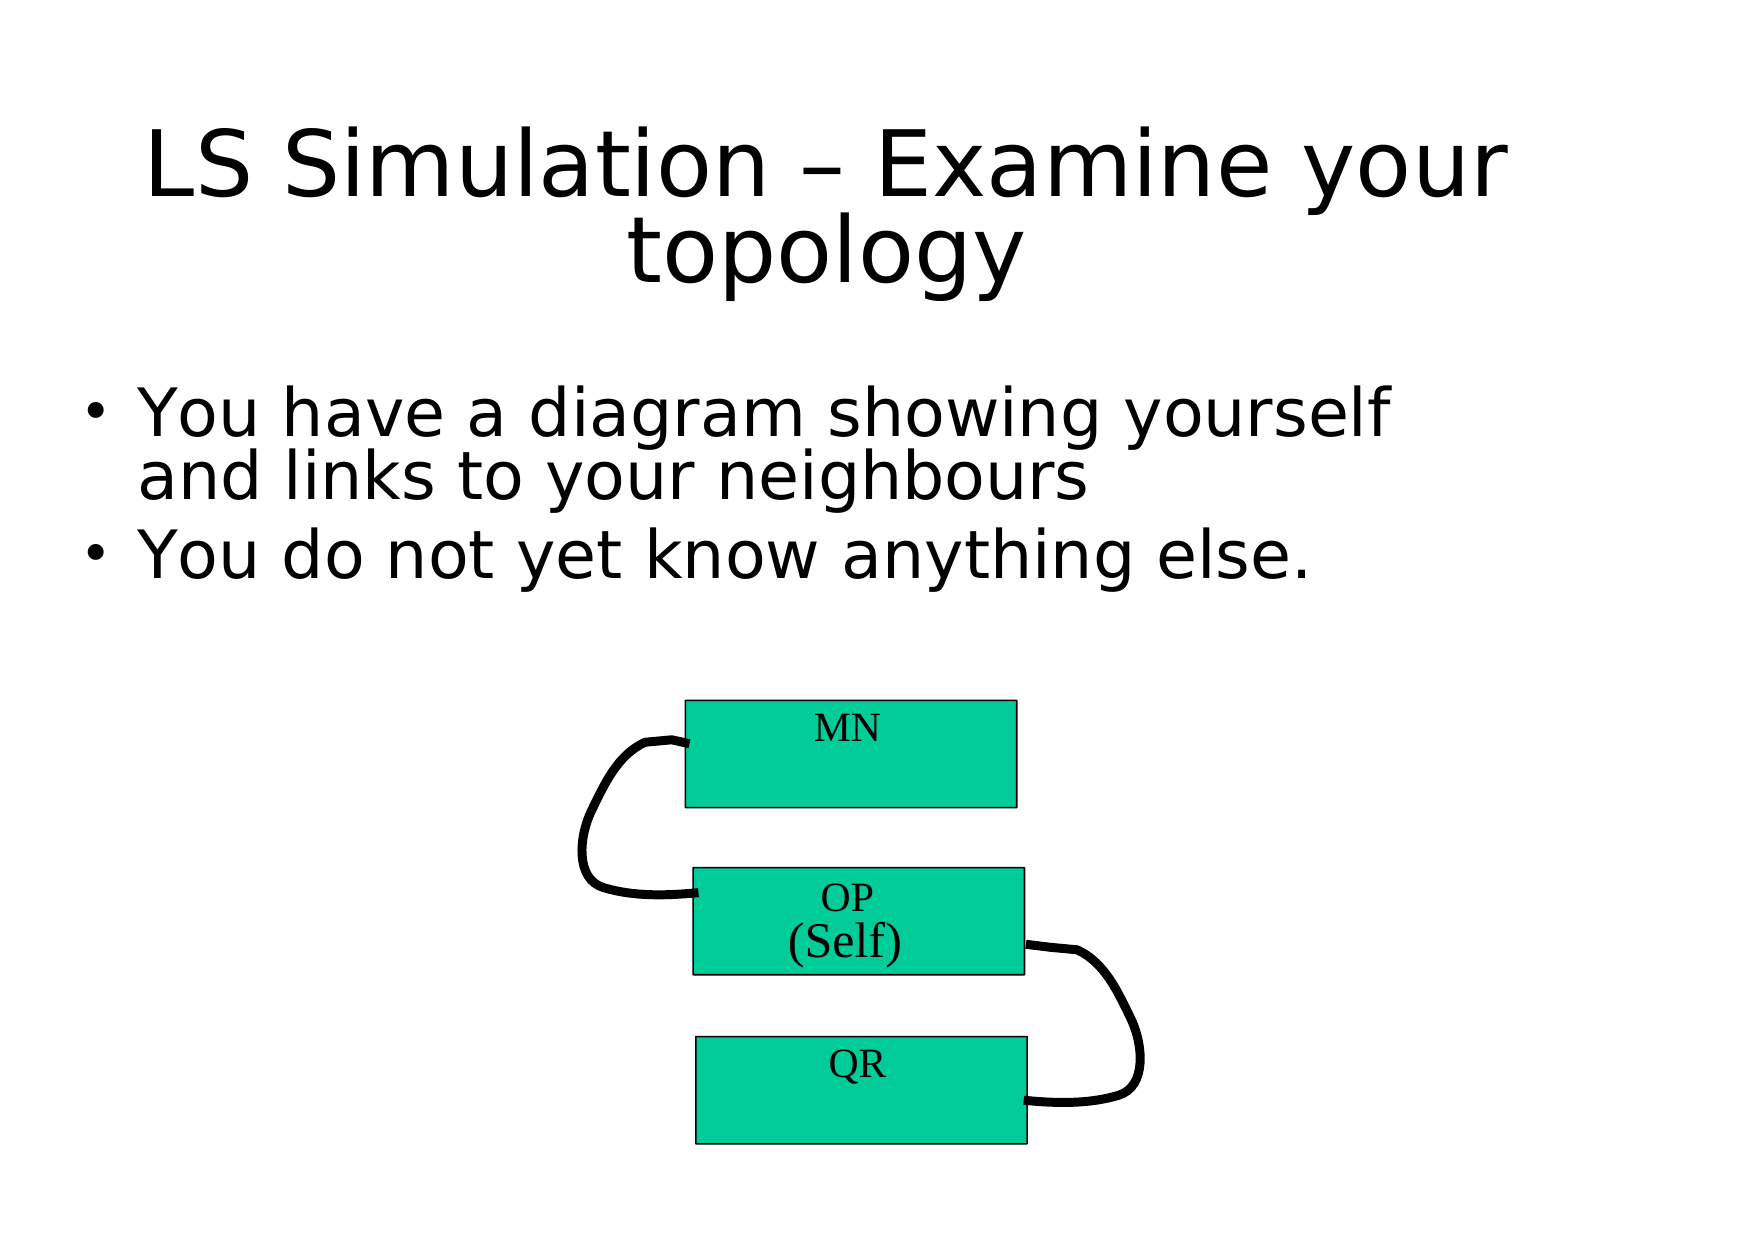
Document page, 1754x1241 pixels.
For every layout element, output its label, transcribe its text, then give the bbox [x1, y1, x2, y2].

text_box OP [793, 870, 902, 942]
text_box MN [793, 699, 902, 772]
list You have a diagram showing yourself and links to your neighbours You do not yet know anything else. [69, 378, 1476, 1224]
text_box (Self)‏ [787, 917, 900, 973]
text_box QR [803, 1036, 912, 1109]
title LS Simulation – Examine your topology [123, 90, 1530, 337]
